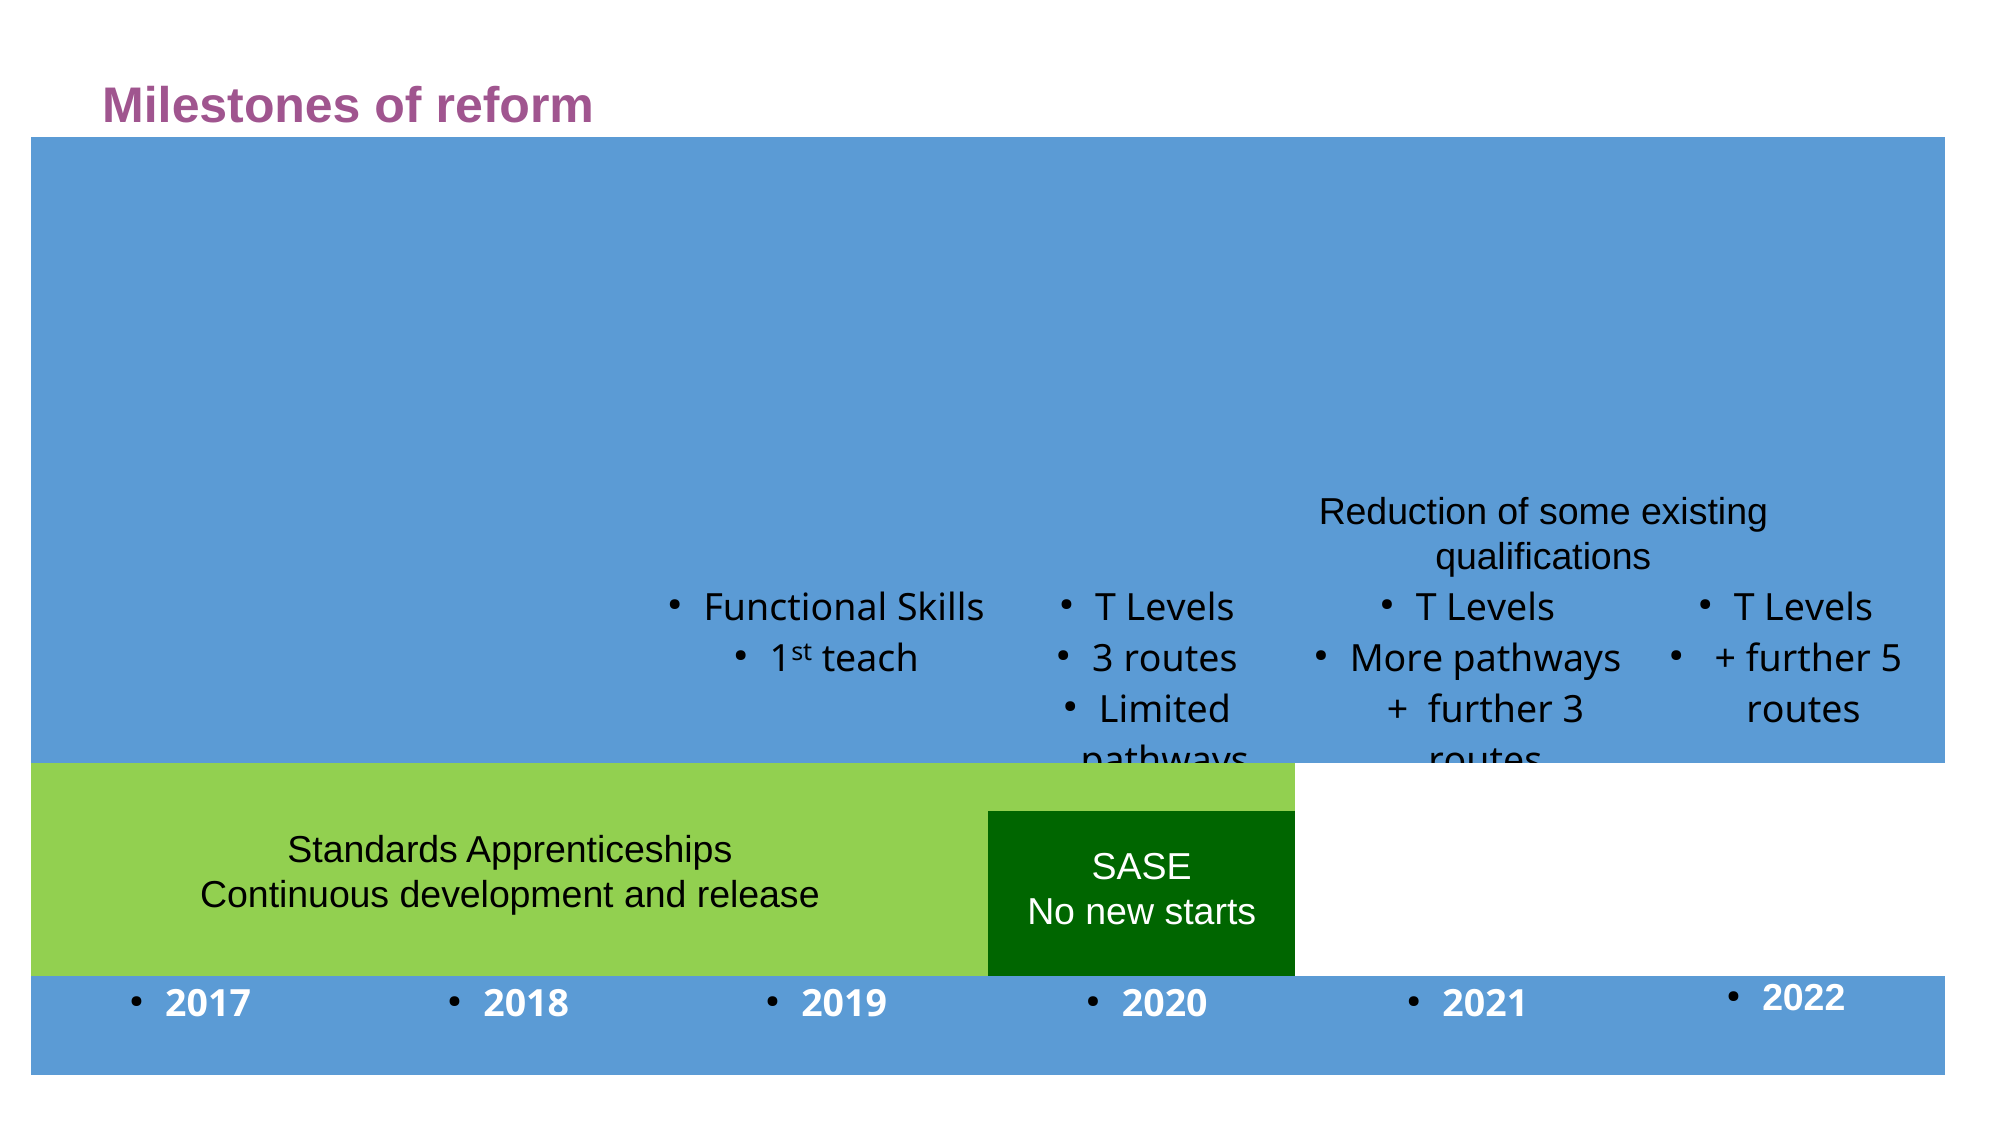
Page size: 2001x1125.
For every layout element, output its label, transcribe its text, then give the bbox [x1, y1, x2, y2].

text_box SASE No new starts [1011, 834, 1272, 941]
table_header [1309, 137, 1627, 329]
table_cell 2019 [668, 977, 986, 1075]
text_box [988, 763, 1945, 976]
table_cell [349, 580, 668, 763]
table_cell [31, 329, 349, 433]
table_cell [31, 580, 349, 763]
table_cell 2017 [31, 977, 349, 1075]
table_cell T Levels 3 routes Limited pathways [986, 580, 1309, 763]
table_cell Functional Skills 1st teach [668, 580, 986, 763]
table_header [668, 137, 986, 329]
table_cell [1627, 329, 1945, 433]
table_cell [349, 329, 668, 433]
title Milestones of reform [102, 66, 1491, 137]
table_header [31, 137, 349, 329]
table_cell [986, 433, 1309, 580]
table_header [1627, 137, 1945, 329]
table_cell 2020 [986, 977, 1309, 1075]
table_cell [986, 329, 1309, 433]
table_cell [668, 433, 986, 580]
table_cell [1309, 433, 1627, 479]
table_cell [1627, 433, 1945, 580]
table_header [986, 137, 1309, 329]
text_box Reduction of some existing qualifications [1236, 479, 1851, 586]
table_cell [1309, 329, 1627, 433]
table_cell [31, 433, 349, 580]
table_cell T Levels More pathways + further 3 routes [1309, 586, 1627, 763]
table_cell T Levels + further 5 routes [1627, 580, 1945, 763]
text_box Standards Apprenticeships Continuous development and release [31, 763, 988, 976]
table_cell [668, 329, 986, 433]
table_cell [349, 433, 668, 580]
table_cell 2018 [349, 977, 668, 1075]
table_header [349, 137, 668, 329]
table_cell 2021 [1309, 977, 1627, 1075]
table_cell 2022 [1627, 977, 1945, 1075]
